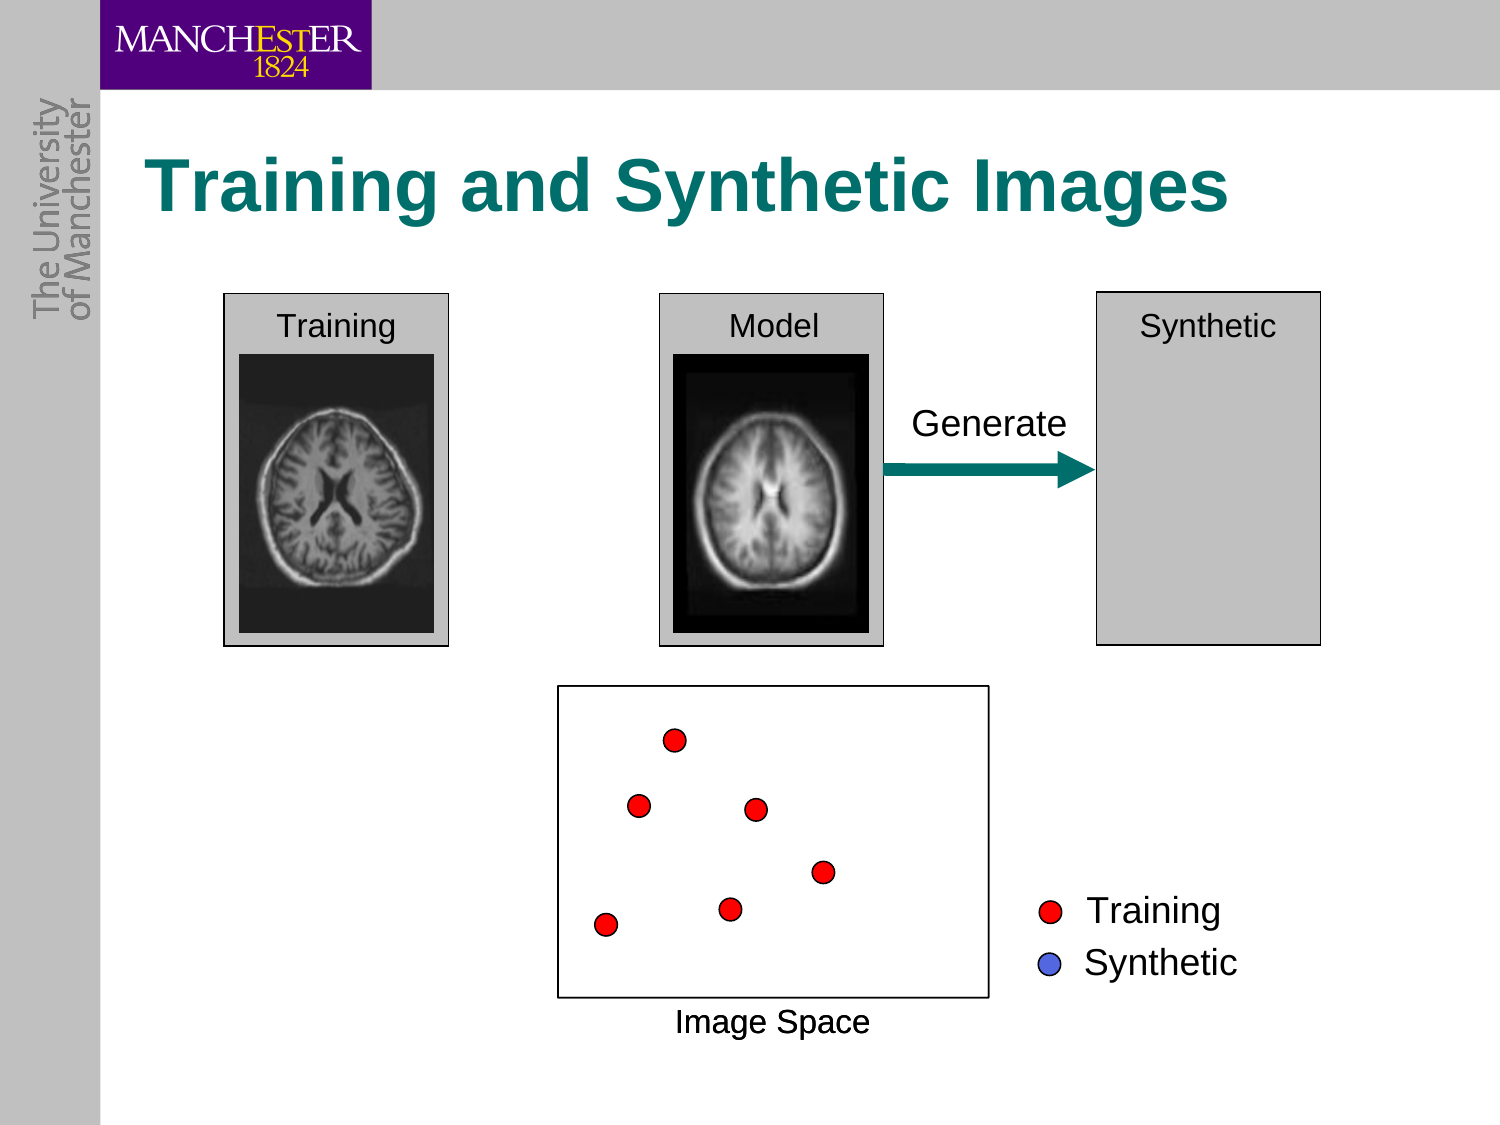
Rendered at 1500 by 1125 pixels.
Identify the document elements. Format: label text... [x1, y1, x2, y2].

text_box Training [1071, 884, 1238, 936]
text_box Training [261, 299, 412, 353]
text_box Generate [896, 395, 1084, 453]
text_box [224, 293, 449, 647]
text_box [663, 729, 686, 752]
title Training and Synthetic Images [129, 120, 1406, 251]
text_box Model [714, 299, 835, 353]
text_box Image Space [660, 995, 887, 1049]
text_box [1096, 291, 1321, 645]
text_box [812, 861, 835, 884]
text_box [659, 293, 884, 647]
text_box Synthetic [1069, 936, 1254, 991]
text_box Synthetic [1124, 299, 1292, 353]
text_box [719, 898, 742, 921]
picture [0, 0, 372, 320]
text_box [744, 798, 768, 822]
text_box [594, 913, 618, 937]
text_box [1038, 953, 1061, 976]
text_box [1039, 901, 1062, 924]
text_box [627, 794, 651, 818]
picture [673, 354, 869, 633]
picture [239, 354, 434, 633]
